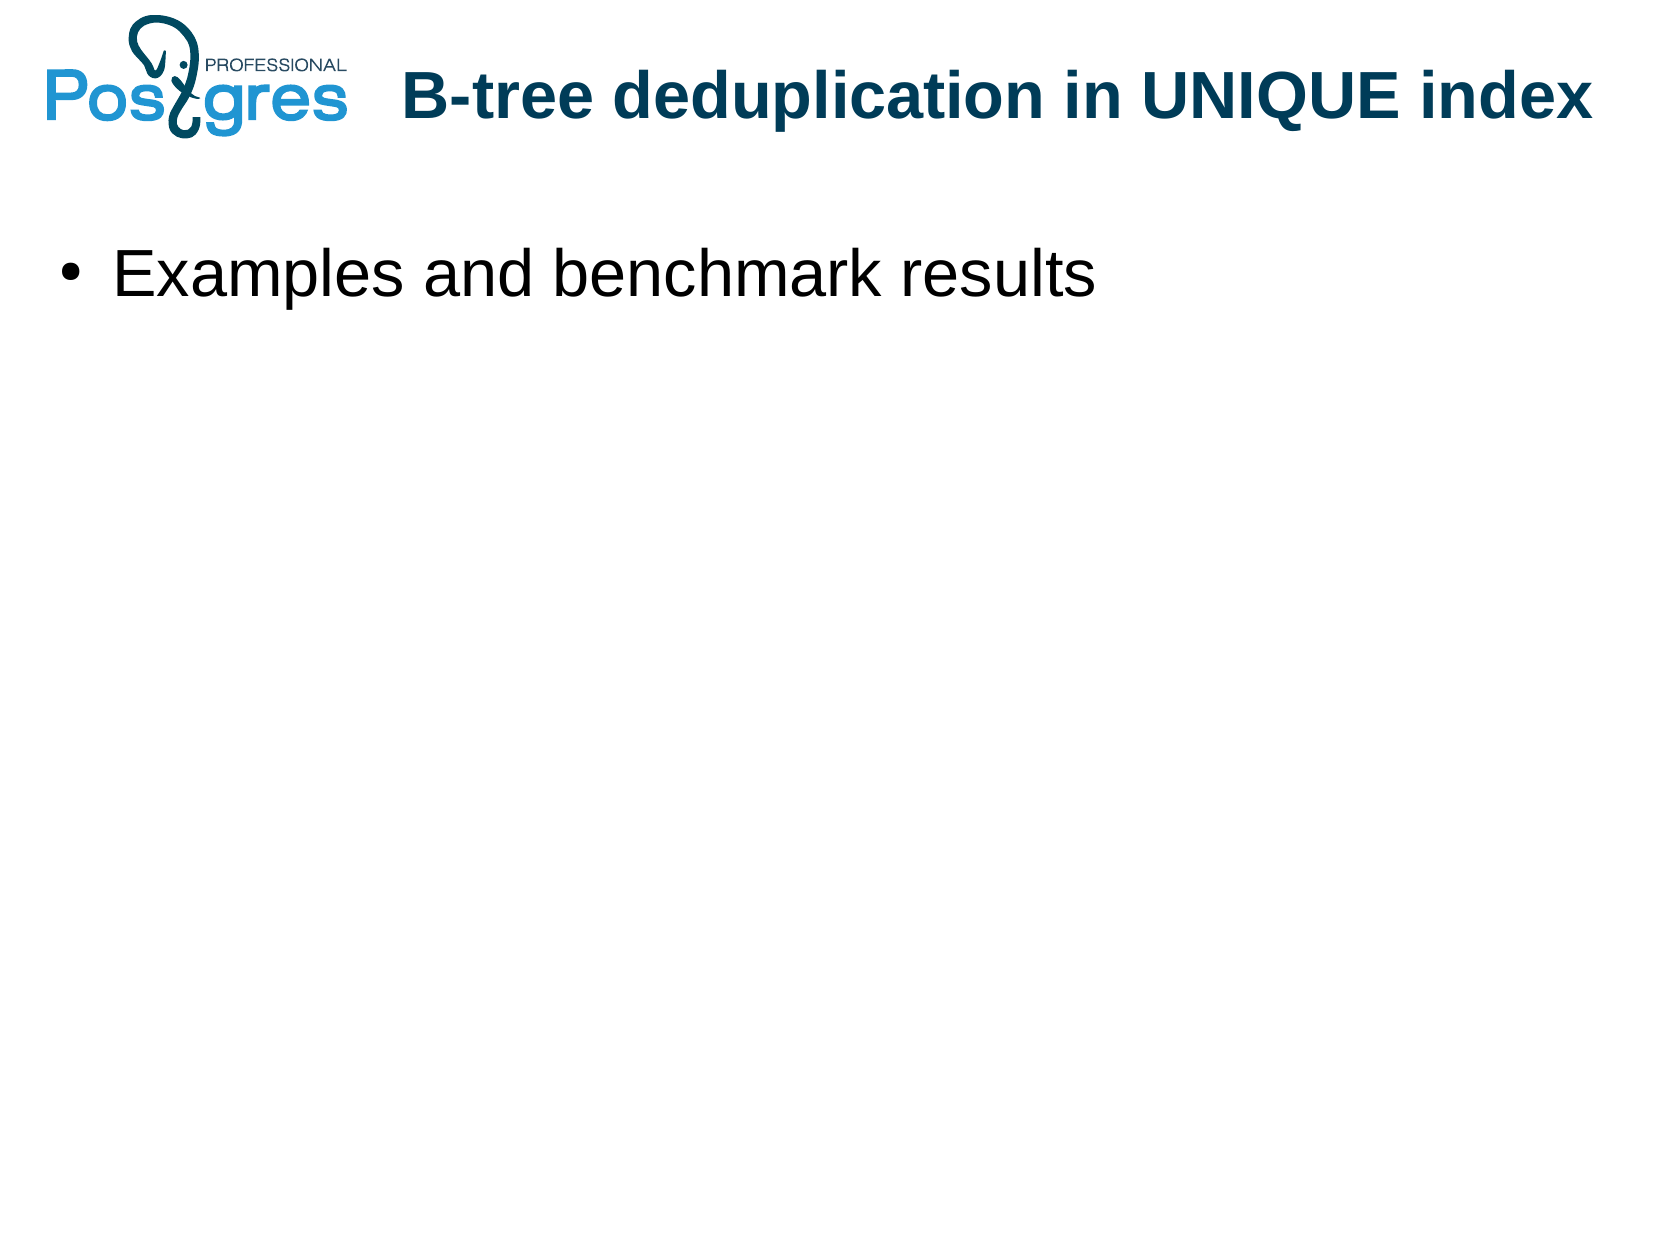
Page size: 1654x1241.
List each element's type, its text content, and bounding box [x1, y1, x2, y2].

title B-tree deduplication in UNIQUE index [389, 49, 1607, 142]
list Examples and benchmark results [41, 236, 1601, 1193]
